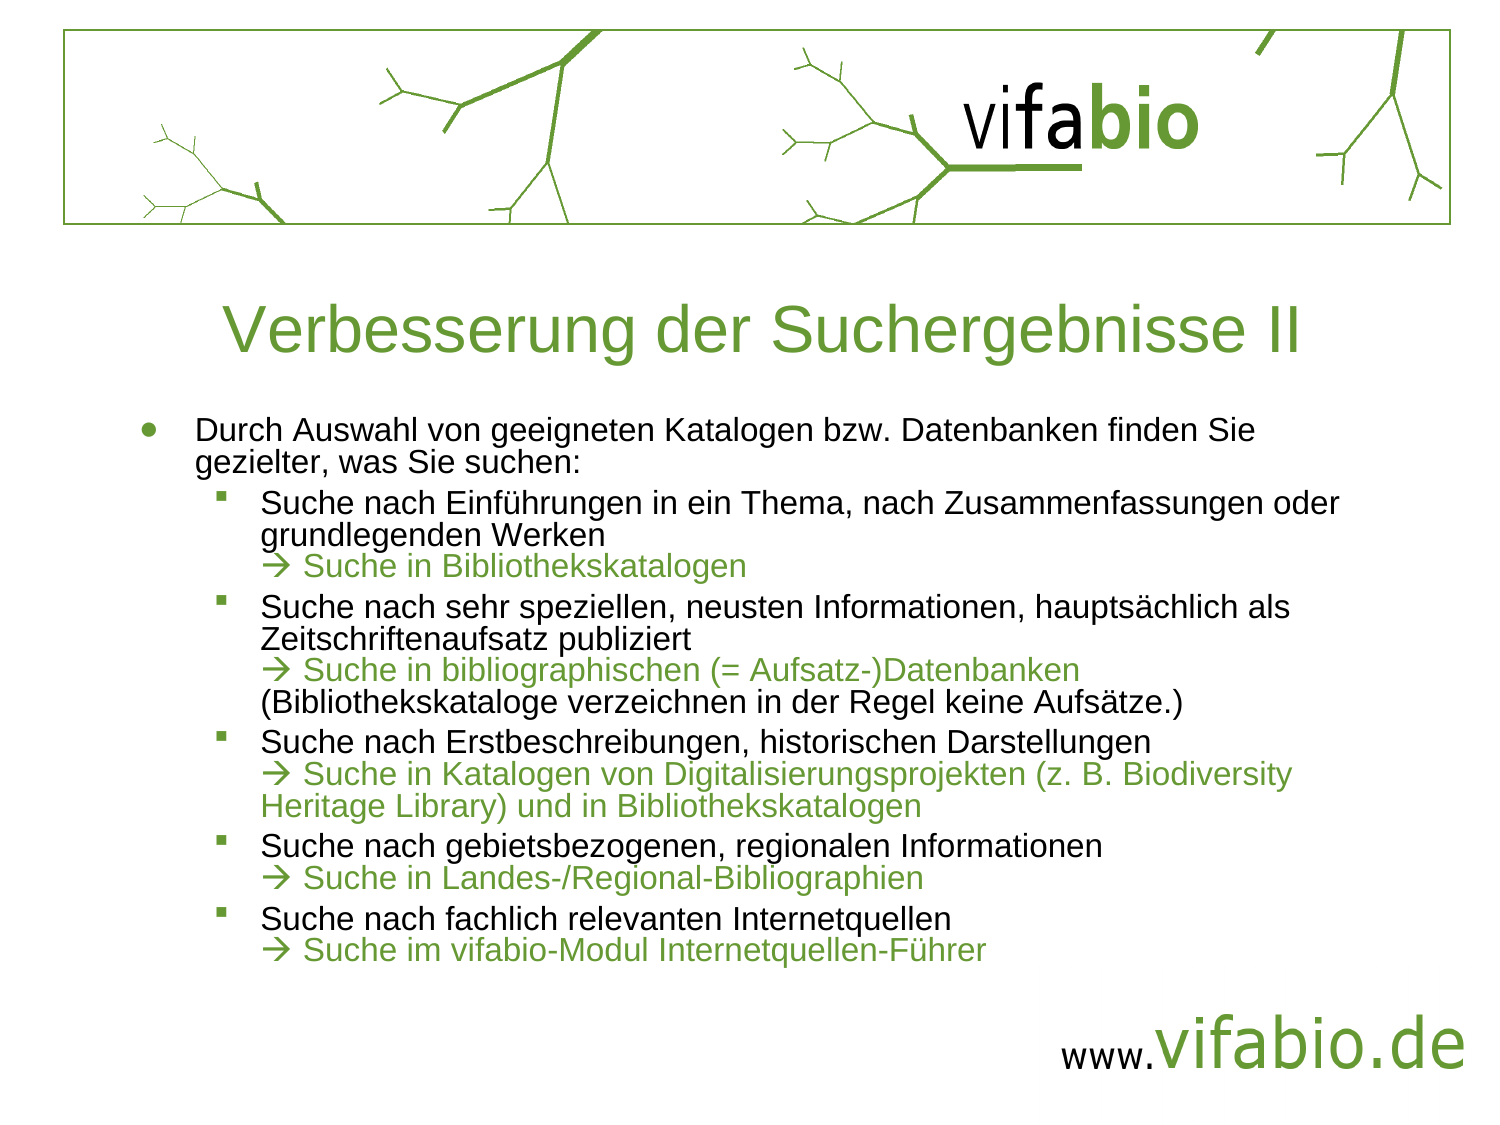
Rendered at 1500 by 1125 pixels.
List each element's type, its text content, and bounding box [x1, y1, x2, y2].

title Verbesserung der Suchergebnisse II [76, 267, 1451, 386]
list Durch Auswahl von geeigneten Katalogen bzw. Datenbanken finden Sie gezielter, was Sie suchen: Suche nach Einführungen in ein Thema, nach Zusammenfassungen oder grundlegenden Werken  Suche in Bibliothekskatalogen Suche nach sehr speziellen, neusten Informationen, hauptsächlich als Zeitschriftenaufsatz publiziert  Suche in bibliographischen (= Aufsatz-)Datenbanken (Bibliothekskataloge verzeichnen in der Regel keine Aufsätze.) Suche nach Erstbeschreibungen, historischen Darstellungen  Suche in Katalogen von Digitalisierungsprojekten (z. B. Biodiversity Heritage Library) und in Bibliothekskatalogen Suche nach gebietsbezogenen, regionalen Informationen  Suche in Landes-/Regional-Bibliographien Suche nach fachlich relevanten Internetquellen  Suche im vifabio-Modul Internetquellen-Führer [123, 408, 1388, 988]
picture [65, 31, 1449, 223]
picture [1009, 964, 1500, 1125]
